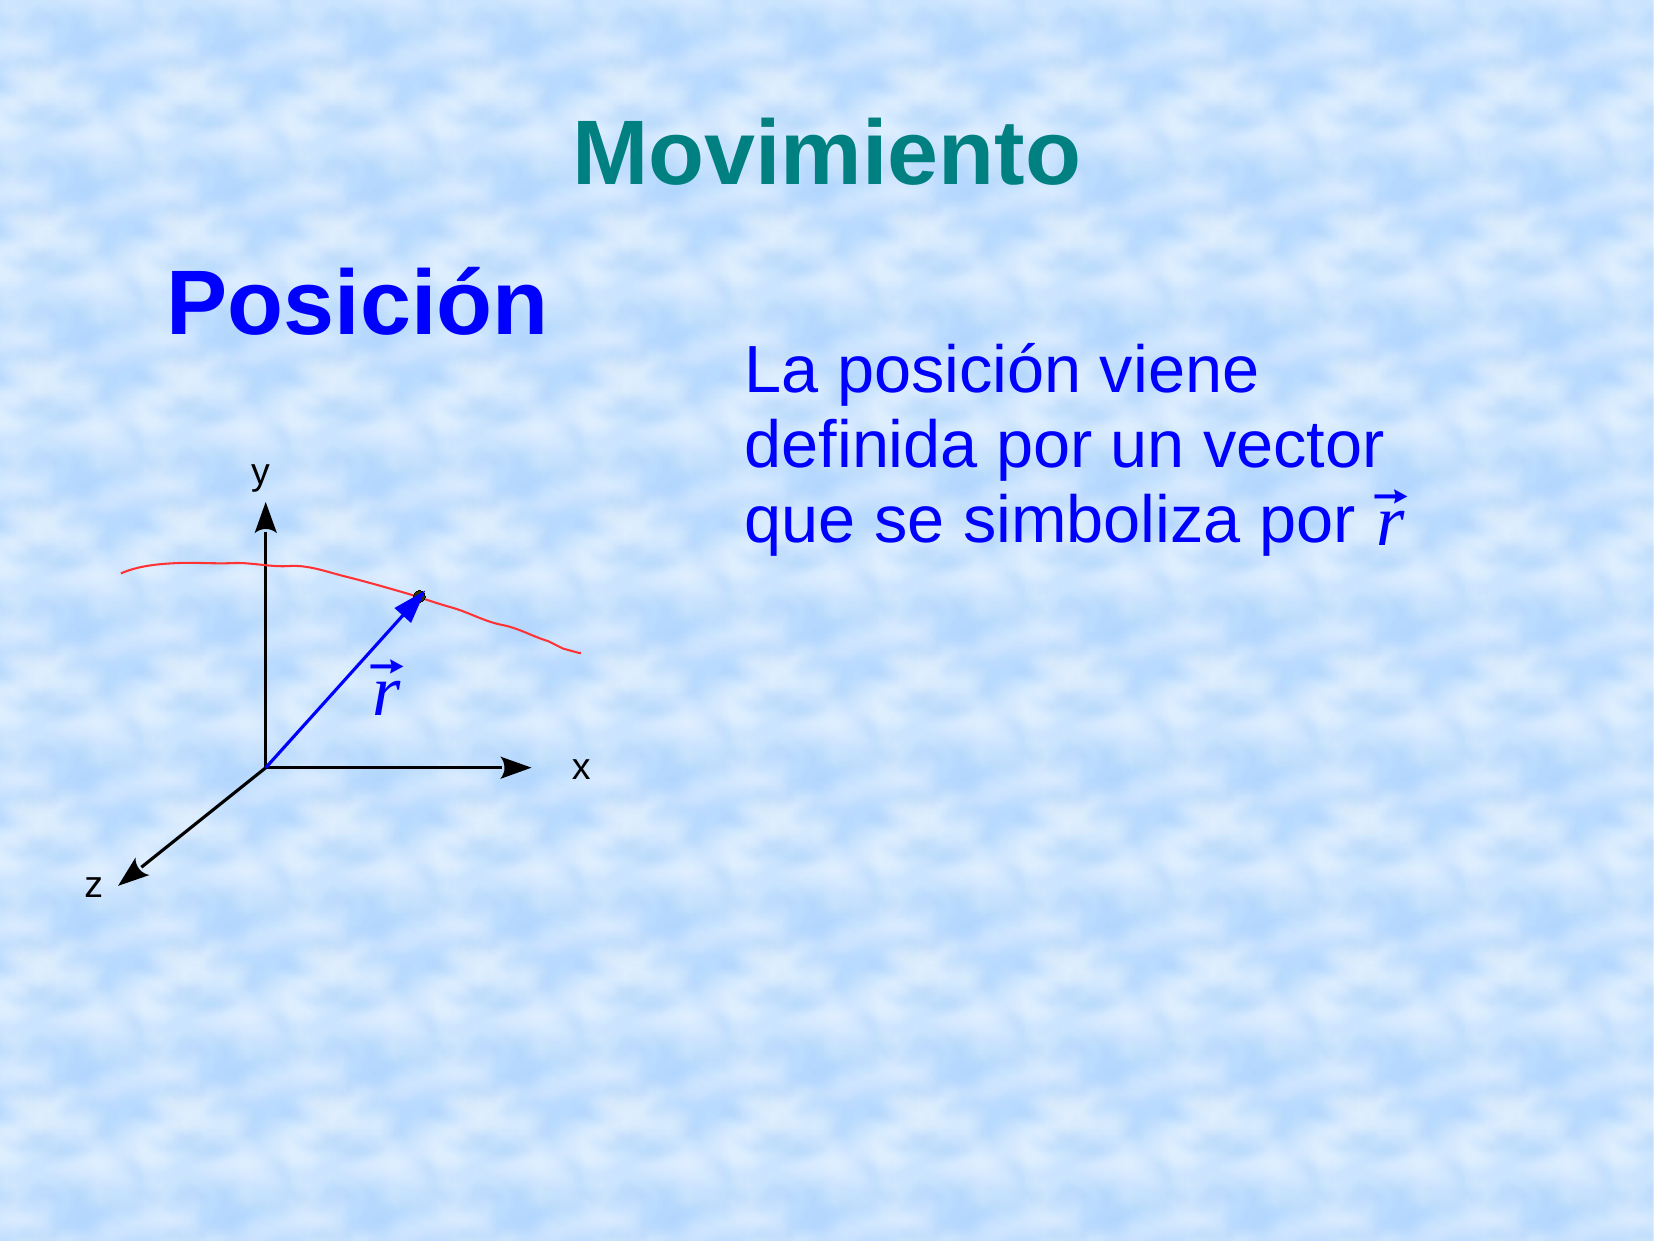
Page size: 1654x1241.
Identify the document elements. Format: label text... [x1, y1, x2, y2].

text_box z [69, 856, 119, 916]
text_box La posición viene definida por un vector que se simboliza por [588, 324, 1477, 700]
chart [361, 649, 414, 731]
picture [0, 0, 1654, 1241]
chart [1365, 480, 1418, 562]
text_box y [236, 442, 285, 502]
text_box x [557, 738, 606, 798]
text_box Posición [95, 251, 621, 355]
text_box [421, 594, 426, 602]
text_box [413, 590, 422, 596]
title Movimiento [82, 49, 1571, 257]
